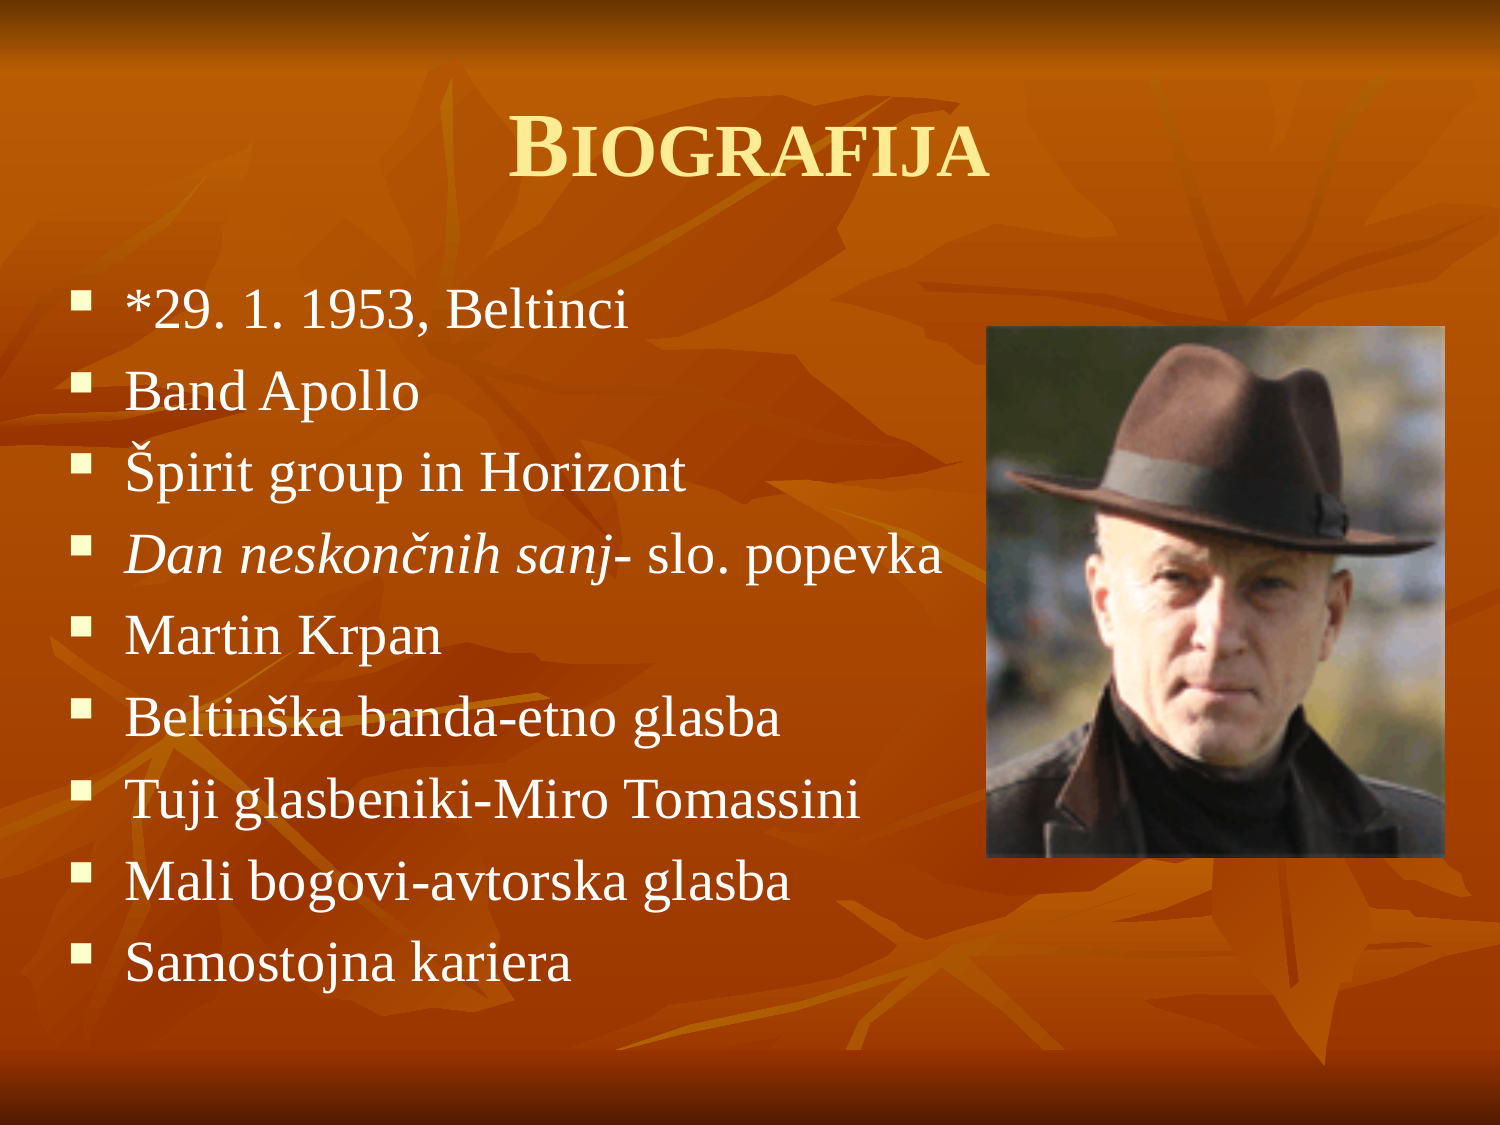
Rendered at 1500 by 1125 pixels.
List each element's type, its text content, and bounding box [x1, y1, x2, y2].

title BIOGRAFIJA [75, 45, 1425, 234]
picture [986, 326, 1445, 858]
list *29. 1. 1953, Beltinci Band Apollo Špirit group in Horizont Dan neskončnih sanj- slo. popevka Martin Krpan Beltinška banda-etno glasba Tuji glasbeniki-Miro Tomassini Mali bogovi-avtorska glasba Samostojna kariera [53, 262, 999, 1024]
